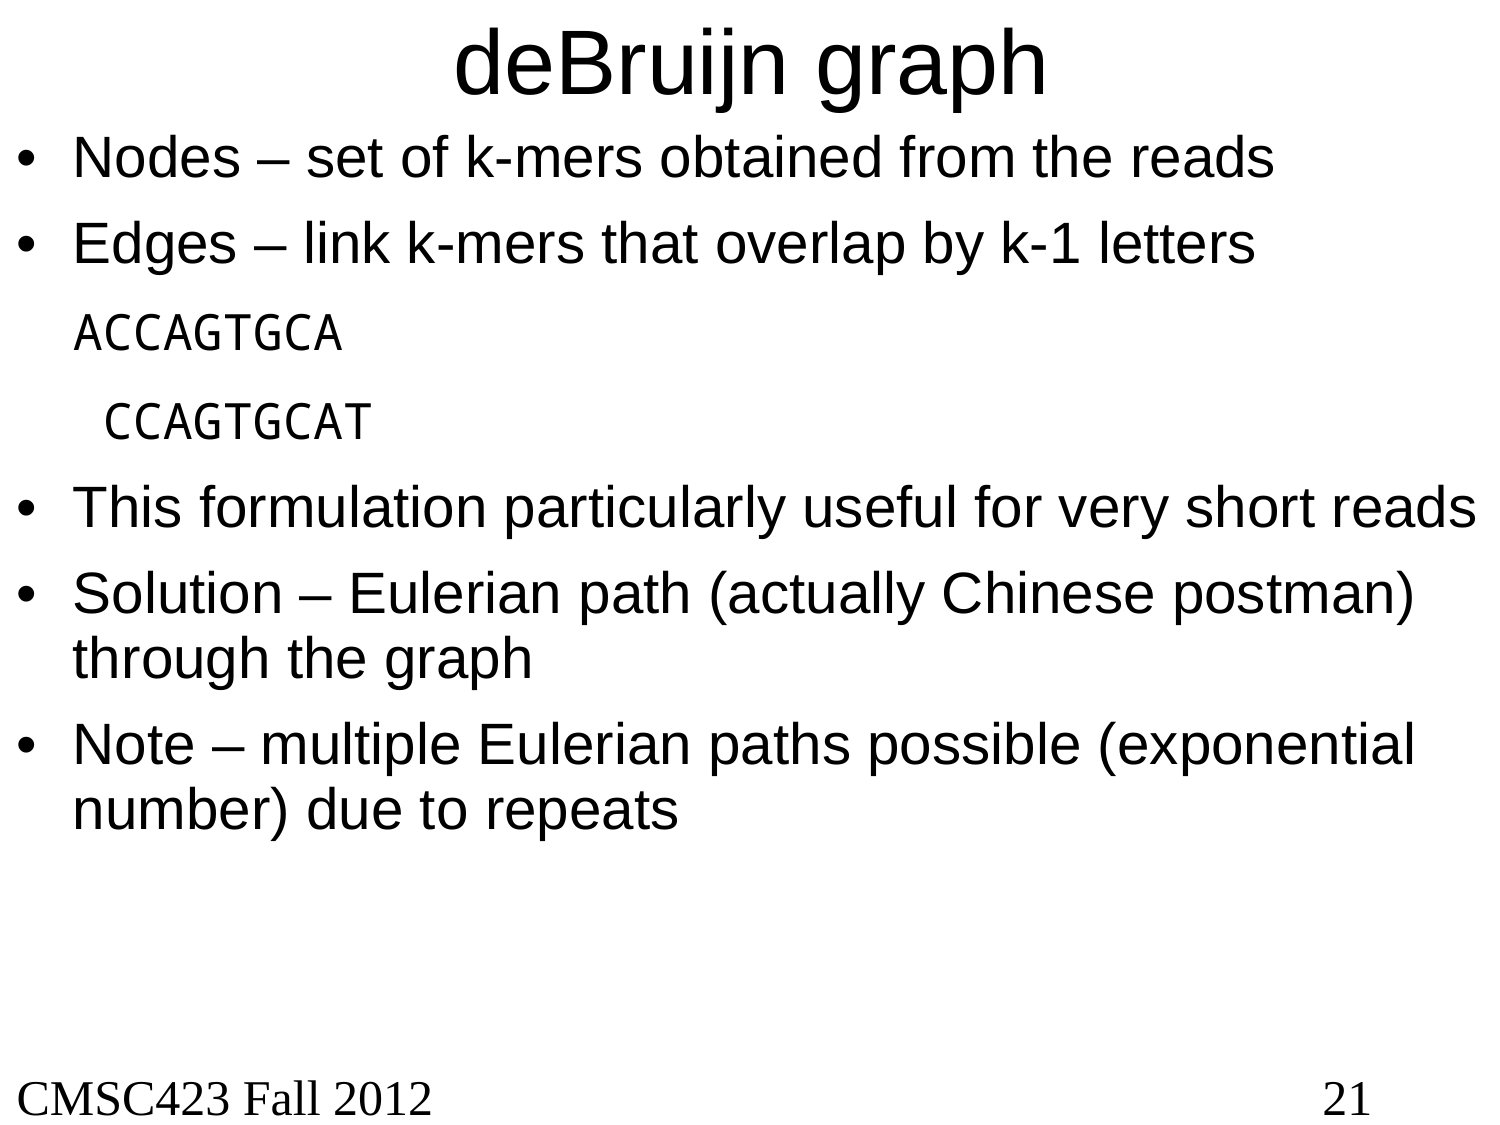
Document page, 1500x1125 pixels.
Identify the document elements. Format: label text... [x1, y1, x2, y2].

list Nodes – set of k-mers obtained from the reads Edges – link k-mers that overlap by k-1 letters ACCAGTGCA CCAGTGCAT This formulation particularly useful for very short reads Solution – Eulerian path (actually Chinese postman) through the graph Note – multiple Eulerian paths possible (exponential number) due to repeats [16, 124, 1485, 1072]
title deBruijn graph [19, 9, 1485, 116]
